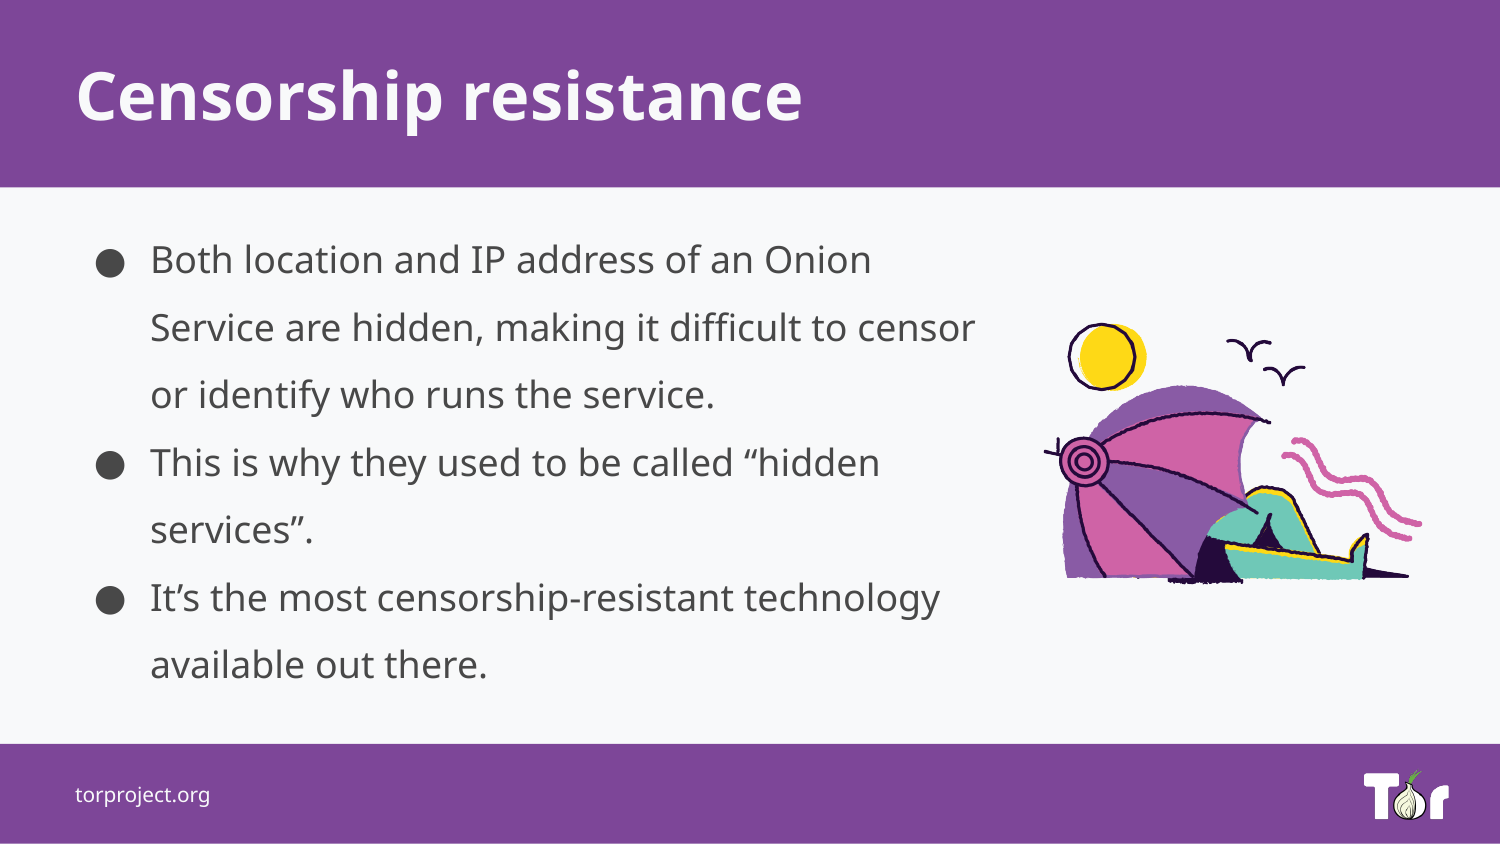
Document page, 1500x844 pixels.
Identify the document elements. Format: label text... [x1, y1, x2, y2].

picture [965, 263, 1463, 637]
list Both location and IP address of an Onion Service are hidden, making it difficult to censor or identify who runs the service. This is why they used to be called “hidden services”. It’s the most censorship-resistant technology available out there. [75, 187, 979, 713]
picture [1364, 768, 1449, 820]
title Censorship resistance [75, 46, 1436, 141]
